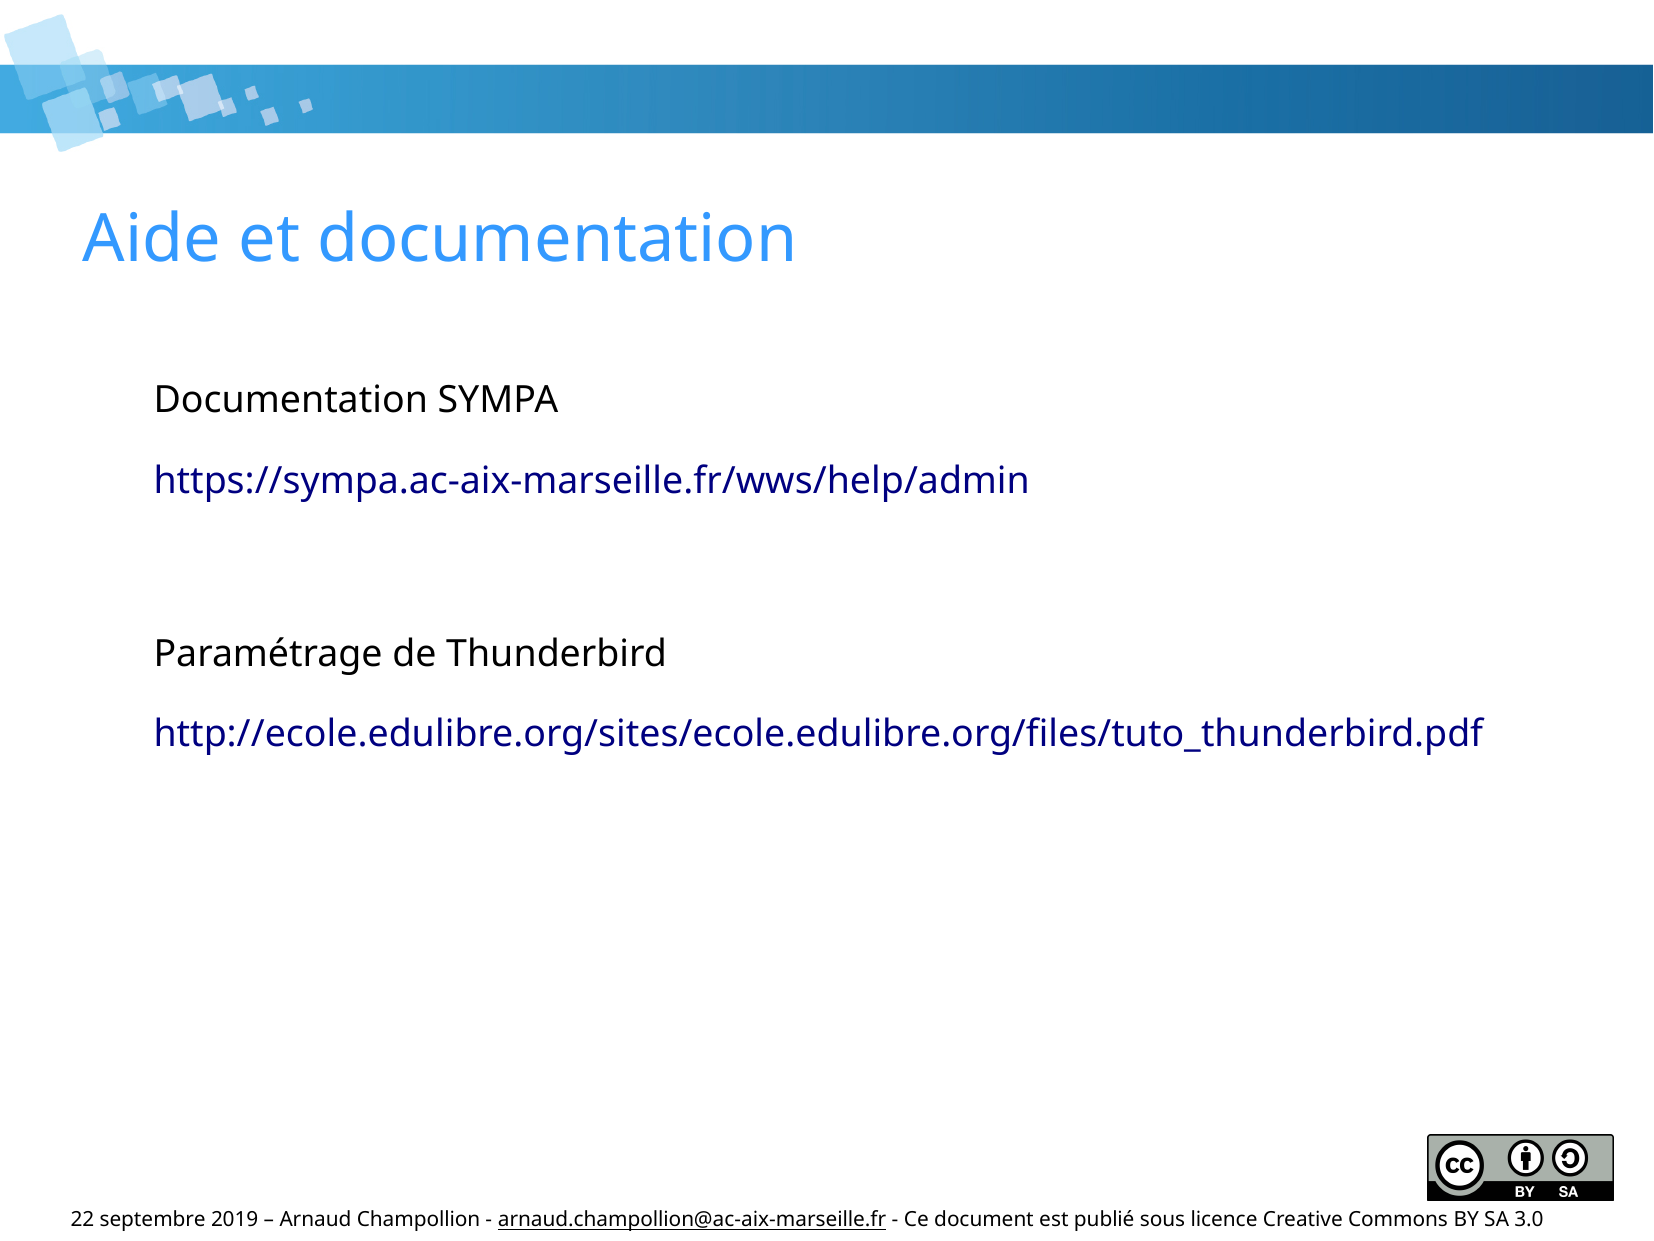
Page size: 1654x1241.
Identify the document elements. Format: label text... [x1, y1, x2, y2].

title Aide et documentation [82, 132, 1571, 340]
text_box 22 septembre 2019 – Arnaud Champollion - arnaud.champollion@ac-aix-marseille.fr - Ce document est publié sous licence Creative Commons BY SA 3.0 [0, 1200, 1614, 1238]
list Documentation SYMPA https://sympa.ac-aix-marseille.fr/wws/help/admin Paramétrage de Thunderbird http://ecole.edulibre.org/sites/ecole.edulibre.org/files/tuto_thunderbird.pdf [82, 372, 1571, 1093]
picture [0, 0, 1653, 1238]
